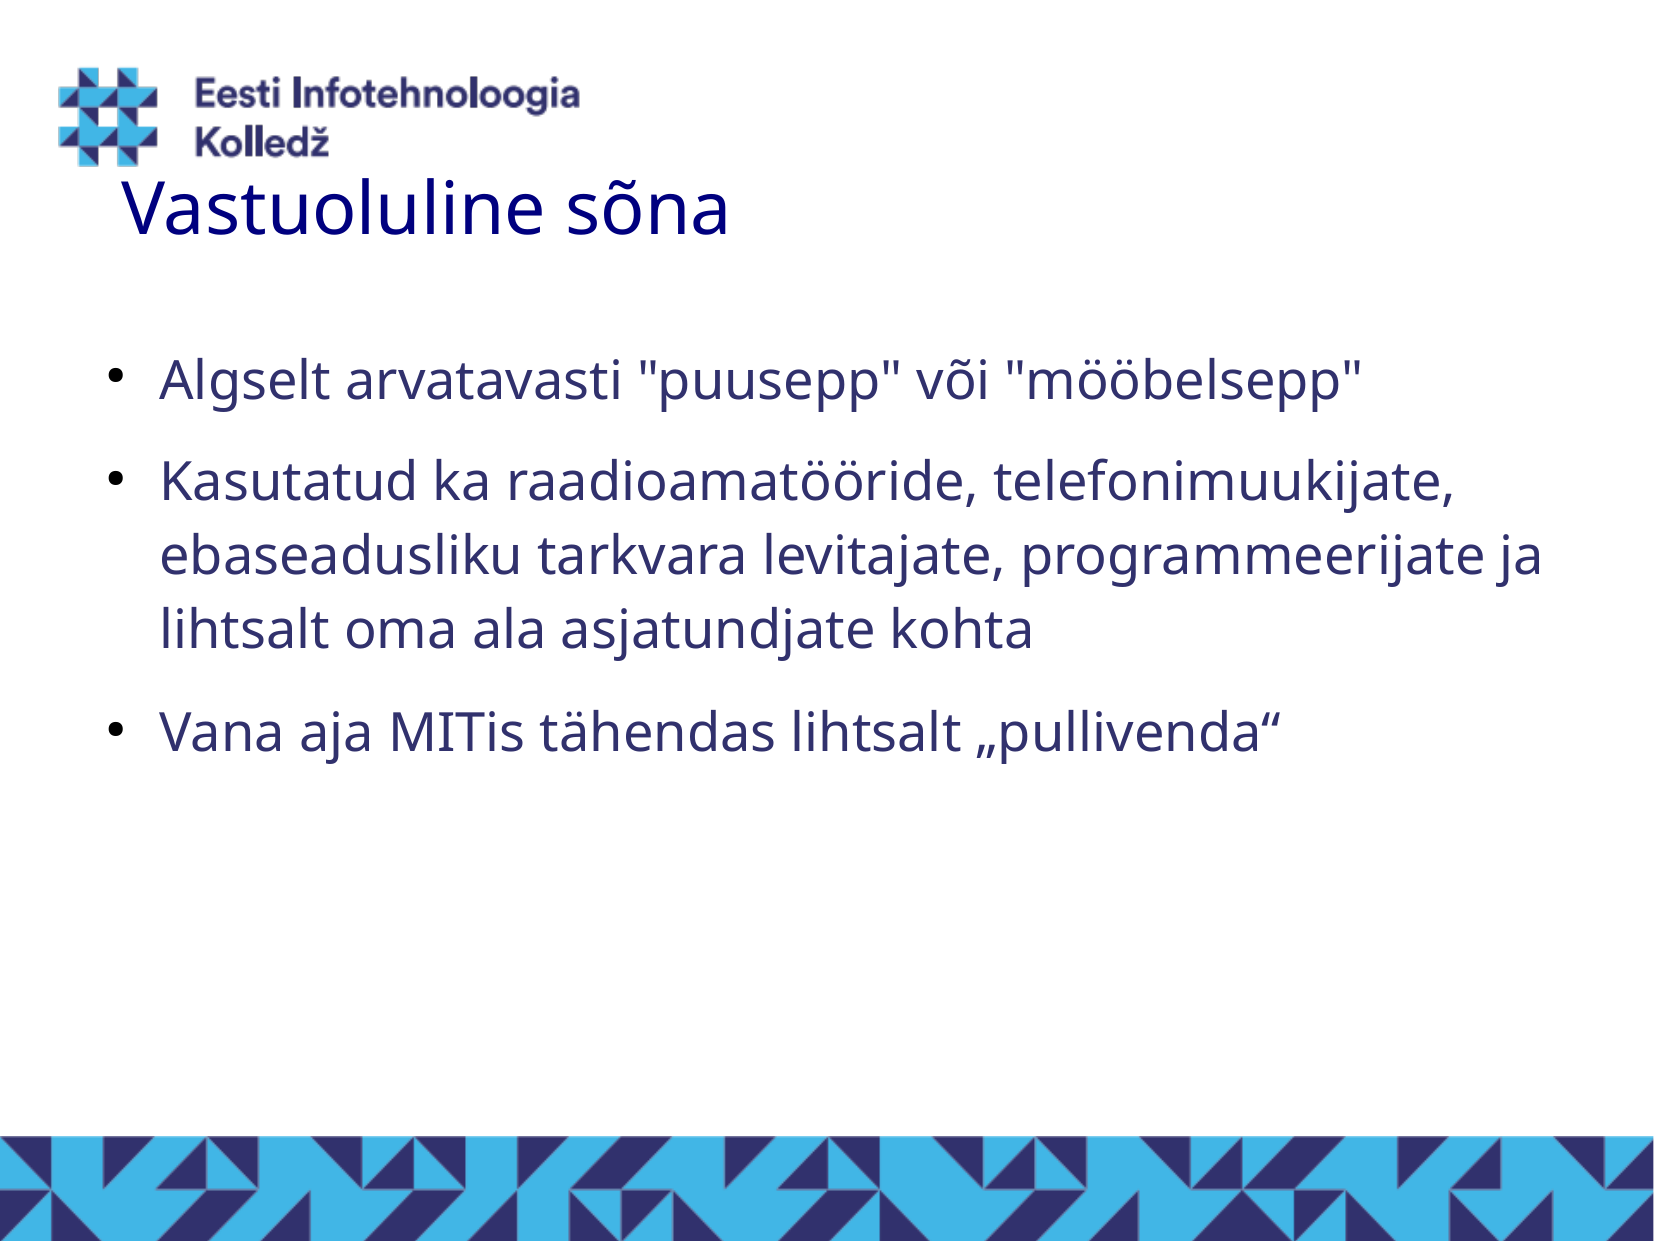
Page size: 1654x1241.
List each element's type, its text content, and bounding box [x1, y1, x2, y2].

list Algselt arvatavasti "puusepp" või "mööbelsepp" Kasutatud ka raadioamatööride, telefonimuukijate, ebaseadusliku tarkvara levitajate, programmeerijate ja lihtsalt oma ala asjatundjate kohta Vana aja MITis tähendas lihtsalt „pullivenda“ [88, 344, 1595, 1126]
title Vastuoluline sõna [121, 102, 1534, 310]
